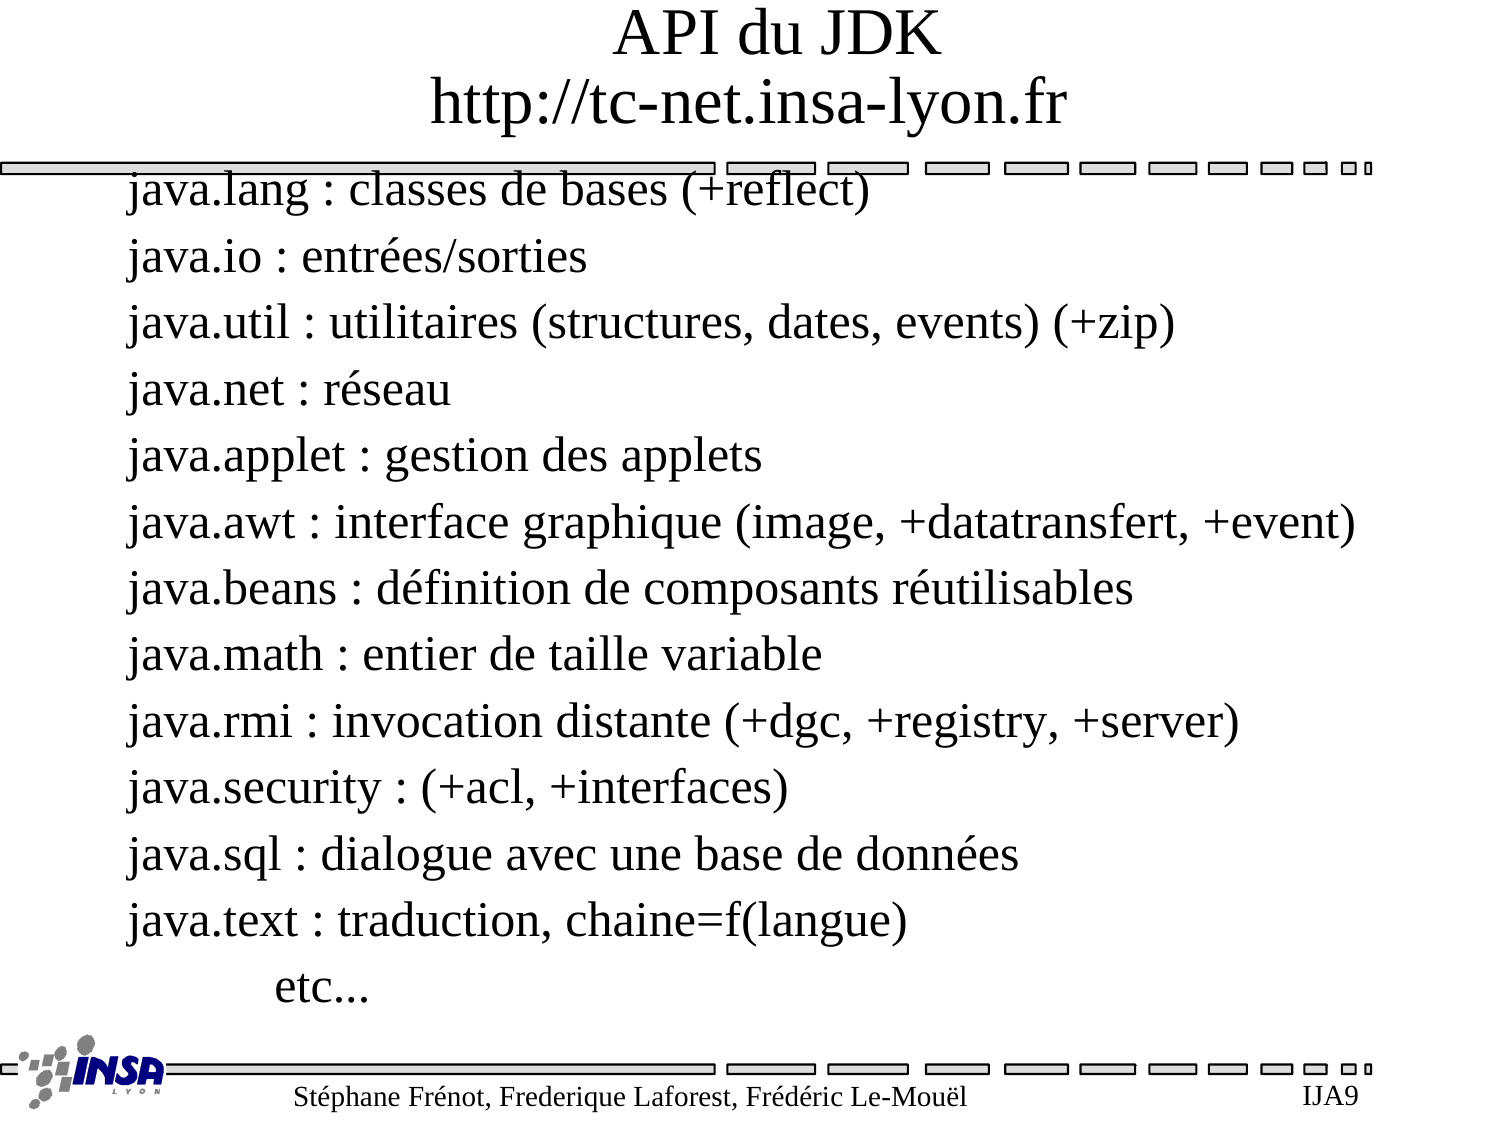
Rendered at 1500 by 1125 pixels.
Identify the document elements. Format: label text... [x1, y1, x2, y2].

list java.lang : classes de bases (+reflect) java.io : entrées/sorties java.util : utilitaires (structures, dates, events) (+zip) java.net : réseau java.applet : gestion des applets java.awt : interface graphique (image, +datatransfert, +event) java.beans : définition de composants réutilisables java.math : entier de taille variable java.rmi : invocation distante (+dgc, +registry, +server) java.security : (+acl, +interfaces) java.sql : dialogue avec une base de données java.text : traduction, chaine=f(langue) etc... [112, 157, 1425, 1076]
title API du JDK http://tc-net.insa-lyon.fr [112, 0, 1388, 151]
